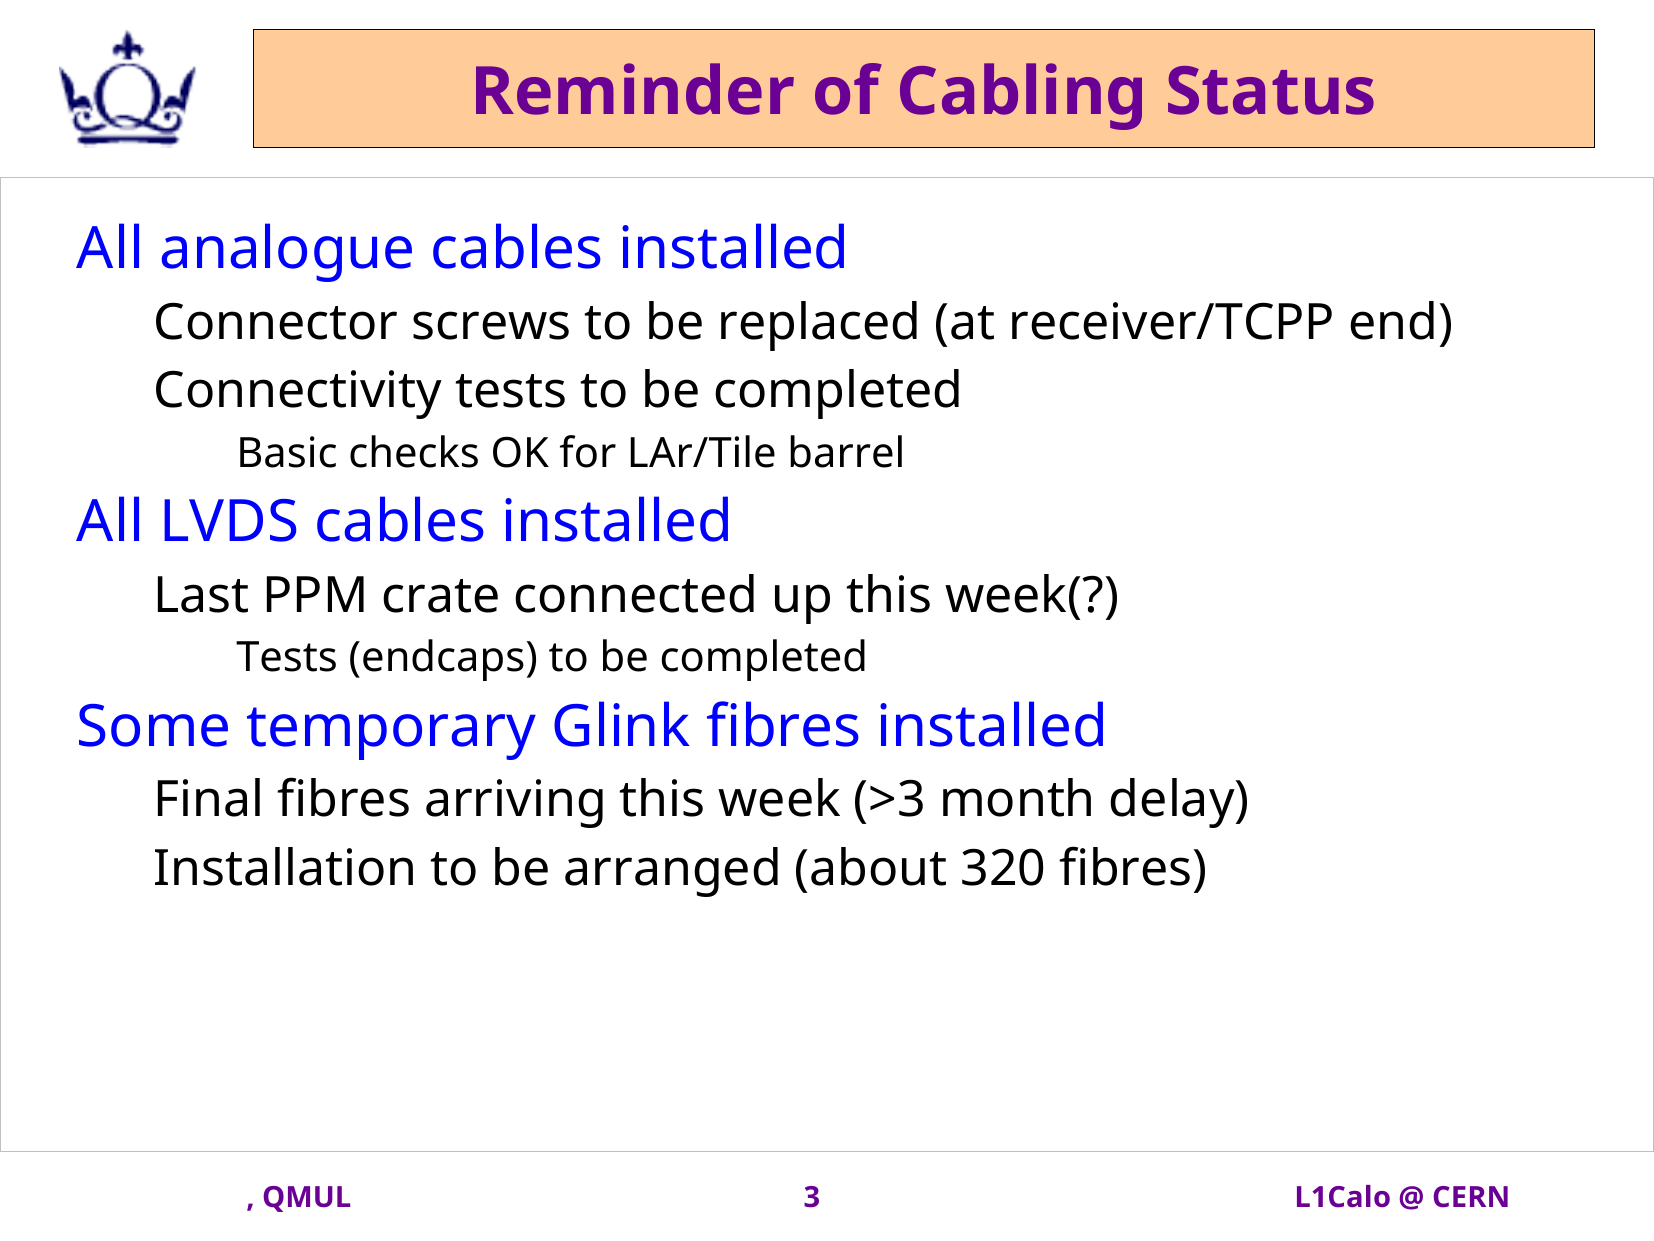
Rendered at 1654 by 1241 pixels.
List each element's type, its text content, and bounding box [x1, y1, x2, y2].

title Reminder of Cabling Status [253, 29, 1595, 148]
list All analogue cables installed Connector screws to be replaced (at receiver/TCPP end) Connectivity tests to be completed Basic checks OK for LAr/Tile barrel All LVDS cables installed Last PPM crate connected up this week(?) Tests (endcaps) to be completed Some temporary Glink fibres installed Final fibres arriving this week (>3 month delay) Installation to be arranged (about 320 fibres) [59, 206, 1607, 1127]
picture [59, 29, 200, 148]
